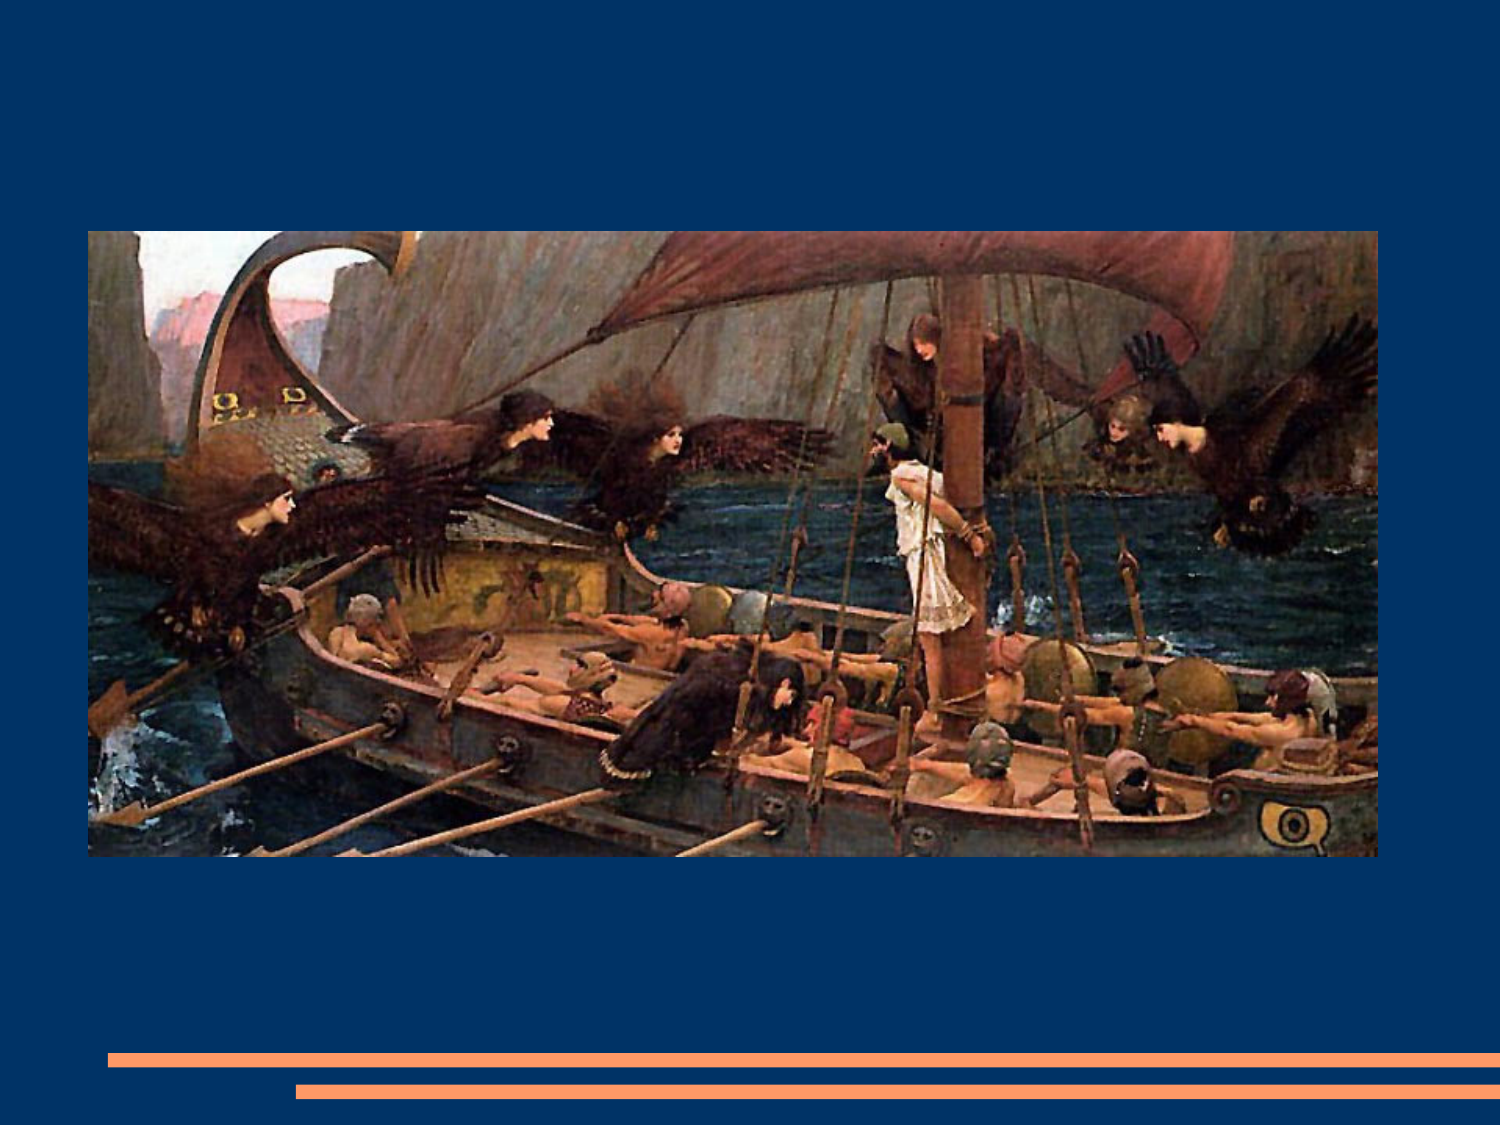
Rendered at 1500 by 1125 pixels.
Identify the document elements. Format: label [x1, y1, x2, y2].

picture [88, 231, 1378, 857]
